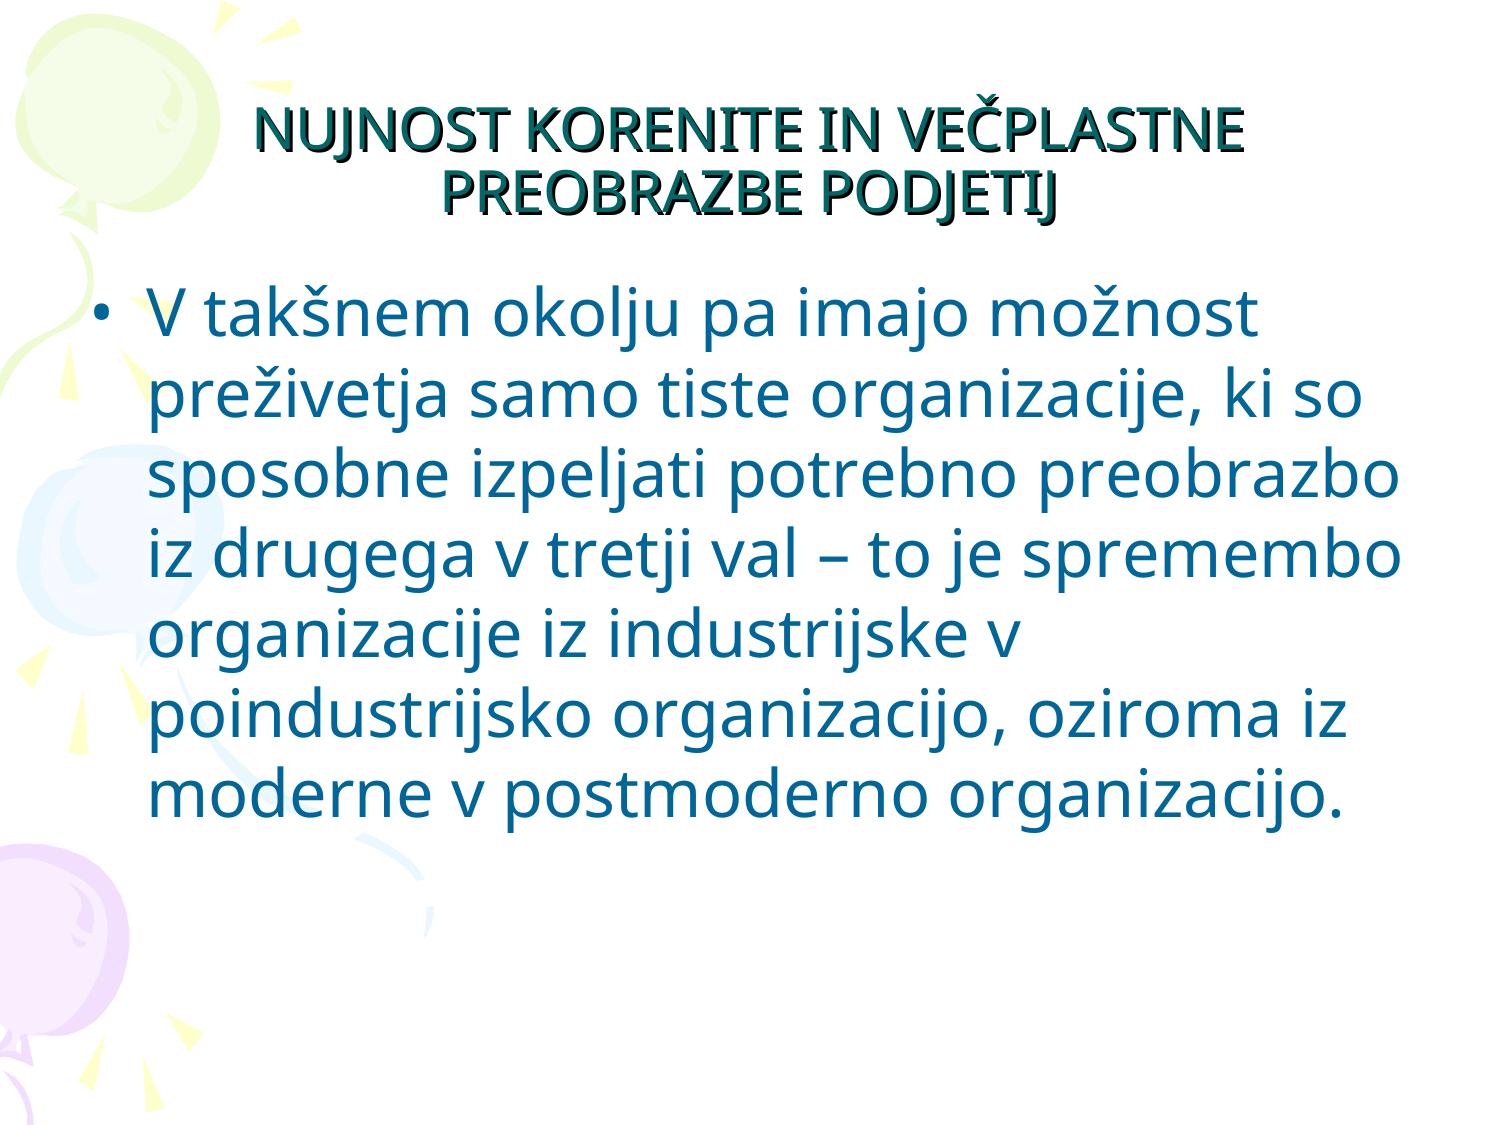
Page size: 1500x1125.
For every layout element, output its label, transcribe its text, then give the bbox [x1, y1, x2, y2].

list V takšnem okolju pa imajo možnost preživetja samo tiste organizacije, ki so sposobne izpeljati potrebno preobrazbo iz drugega v tretji val – to je spremembo organizacije iz industrijske v poindustrijsko organizacijo, oziroma iz moderne v postmoderno organizacijo. [75, 262, 1426, 994]
title NUJNOST KORENITE IN VEČPLASTNE PREOBRAZBE PODJETIJ [72, 16, 1426, 233]
